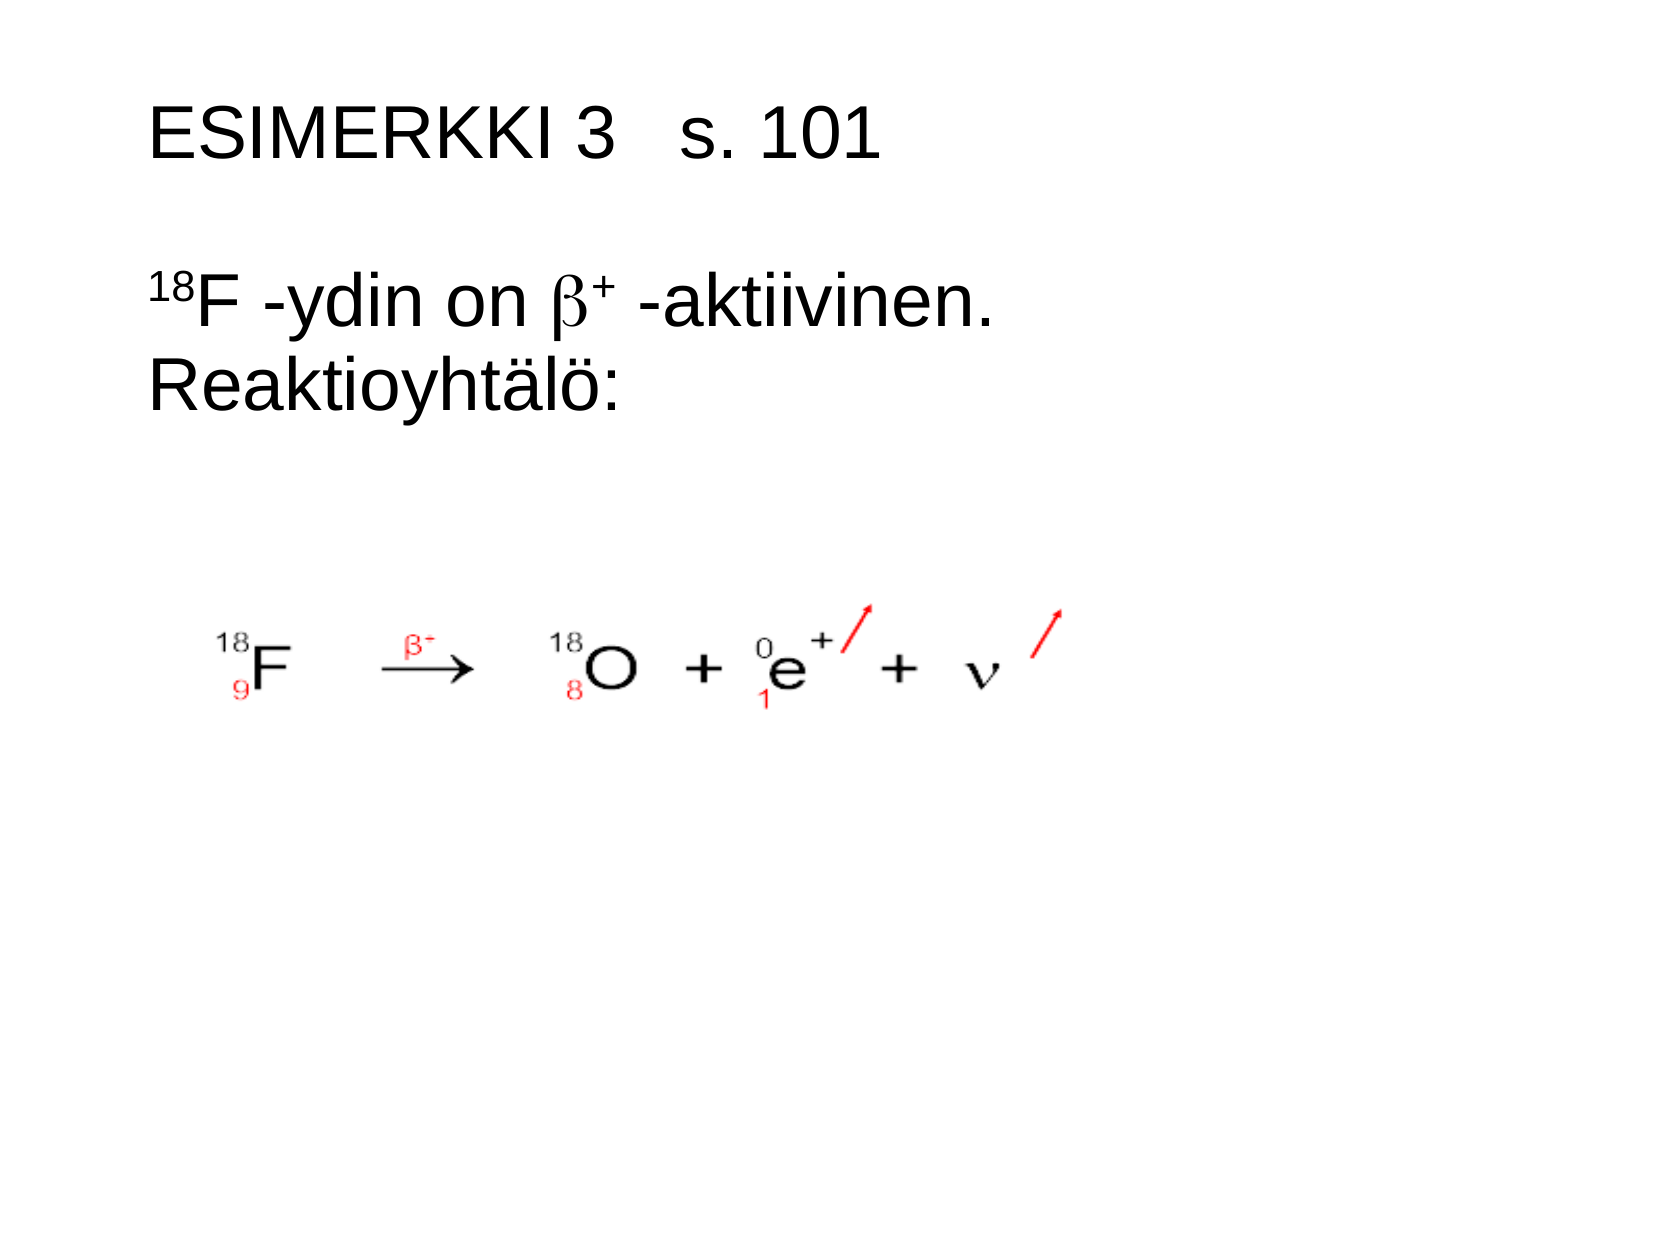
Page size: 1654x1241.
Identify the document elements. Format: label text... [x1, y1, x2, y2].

picture [151, 566, 1158, 735]
text_box ESIMERKKI 3 s. 101 18F -ydin on b+ -aktiivinen. Reaktioyhtälö: [132, 82, 1501, 602]
